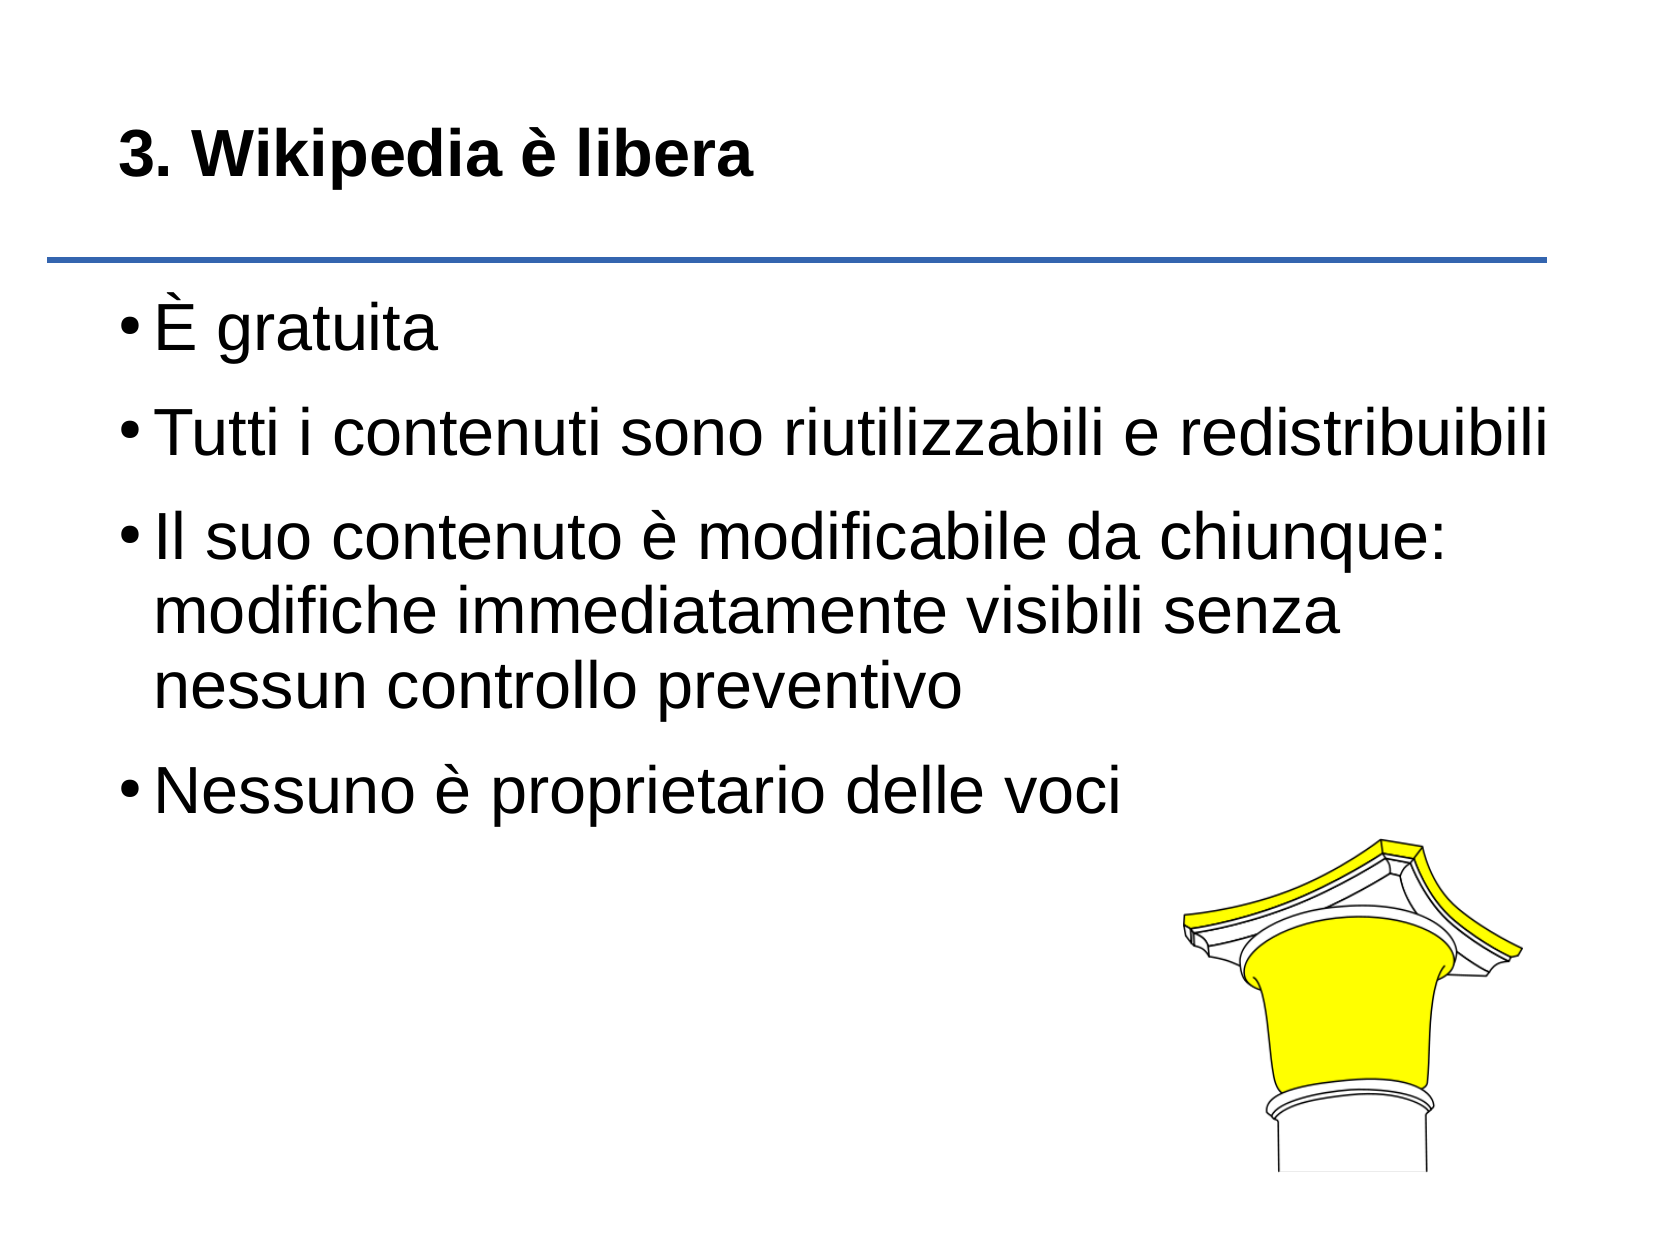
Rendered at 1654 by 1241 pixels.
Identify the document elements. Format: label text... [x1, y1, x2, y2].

title 3. Wikipedia è libera [118, 49, 1571, 257]
subtitle È gratuita Tutti i contenuti sono riutilizzabili e redistribuibili Il suo contenuto è modificabile da chiunque: modifiche immediatamente visibili senza nessun controllo preventivo Nessuno è proprietario delle voci [118, 290, 1571, 1170]
